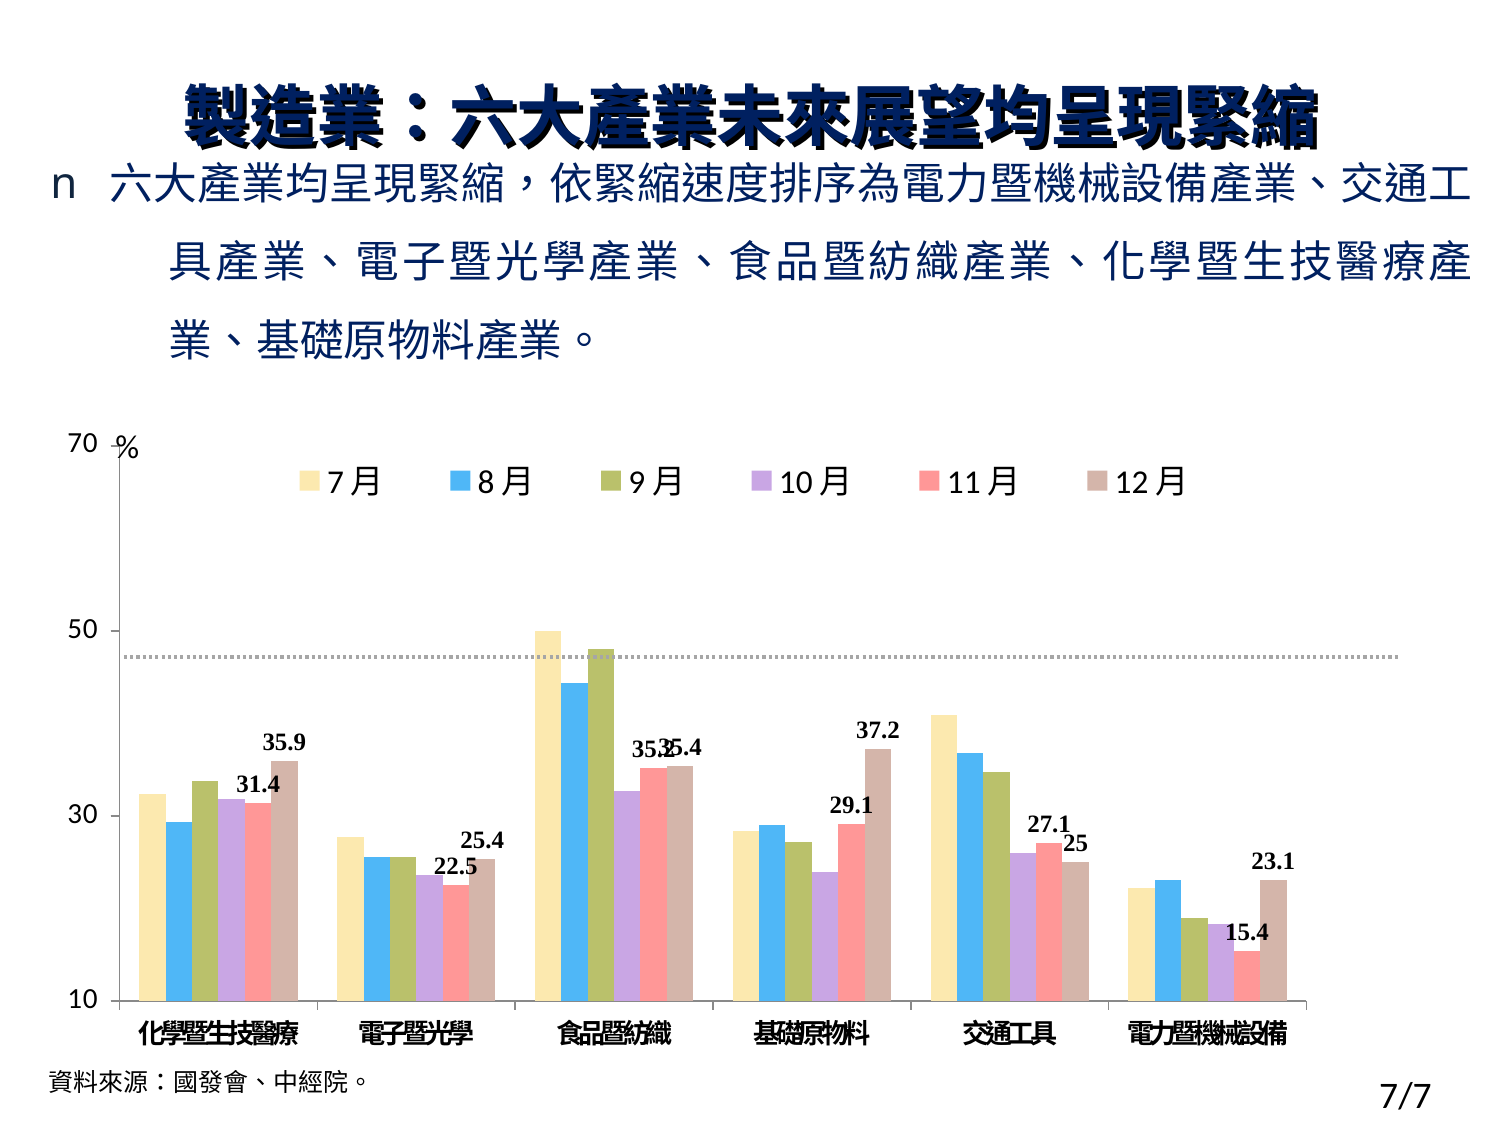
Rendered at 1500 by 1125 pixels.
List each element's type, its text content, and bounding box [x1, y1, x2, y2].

title 製造業：六大產業未來展望均呈現緊縮 [0, 0, 1500, 150]
chart [38, 418, 1471, 1064]
text_box 資料來源：國發會、中經院。 [33, 1064, 1500, 1105]
text_box 六大產業均呈現緊縮，依緊縮速度排序為電力暨機械設備產業、交通工具產業、電子暨光學產業、食品暨紡織產業、化學暨生技醫療產業、基礎原物料產業。 [5, 129, 1489, 359]
text_box % [100, 418, 195, 474]
